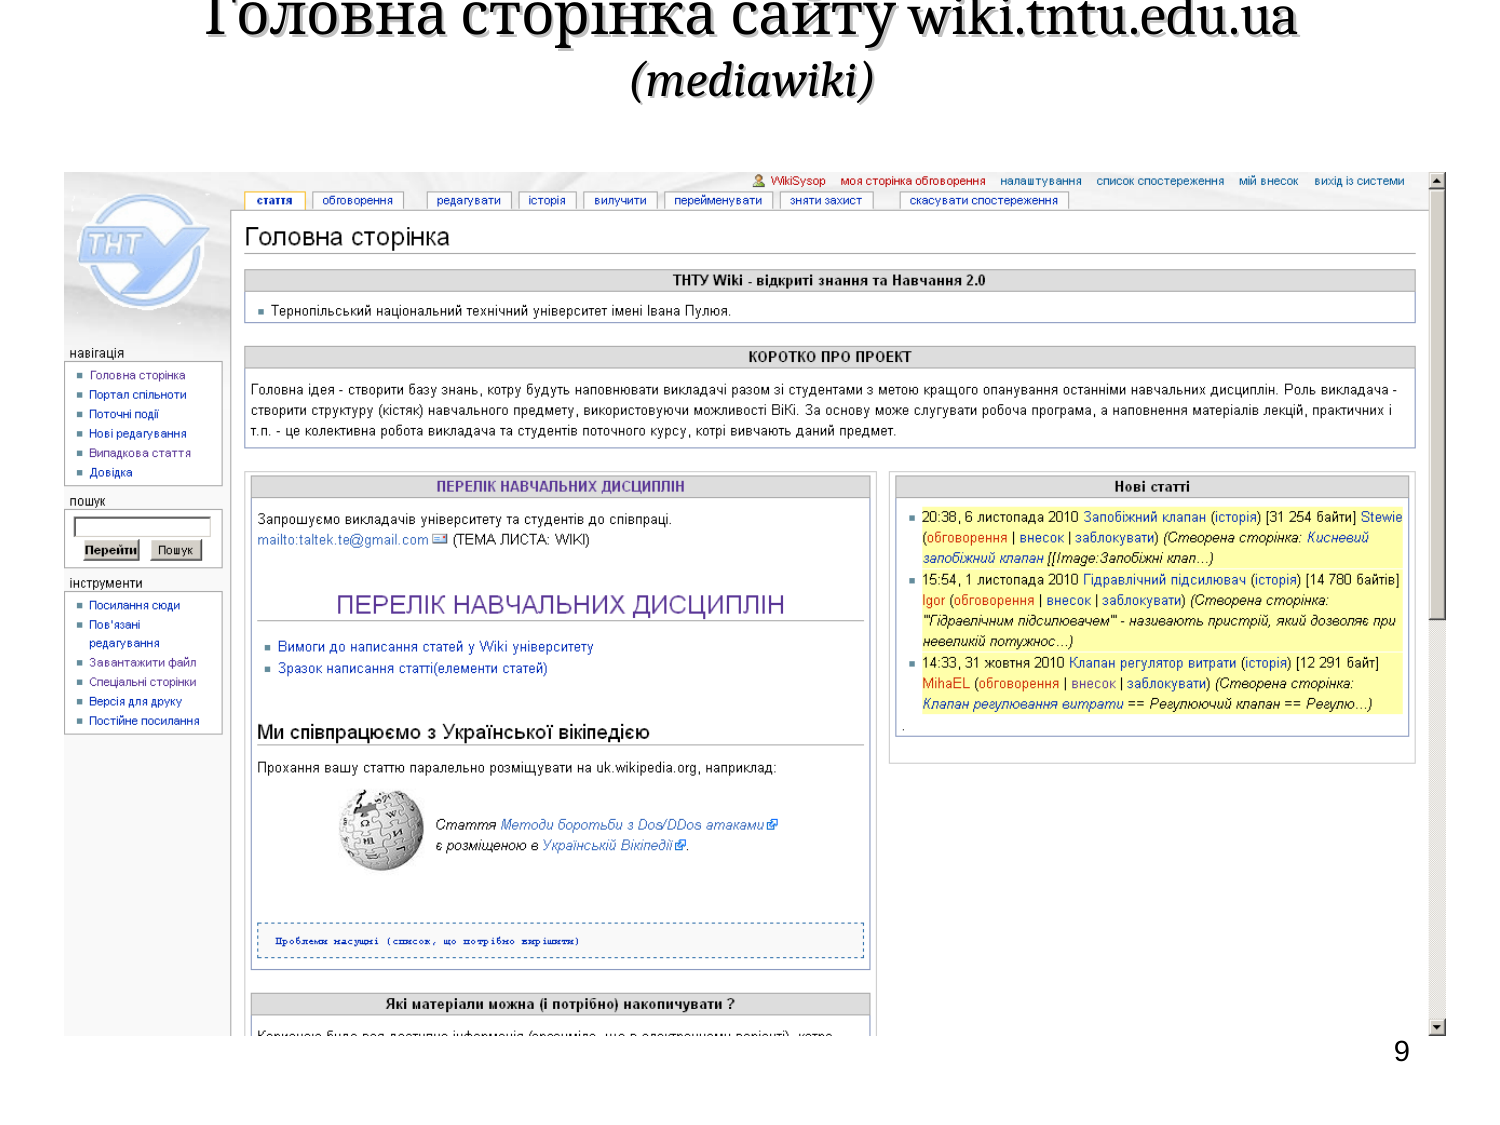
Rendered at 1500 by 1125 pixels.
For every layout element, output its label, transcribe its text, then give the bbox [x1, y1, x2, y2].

picture [64, 172, 1446, 1036]
title Головна сторінка сайту wiki.tntu.edu.ua (mediawiki) [76, 18, 1427, 114]
